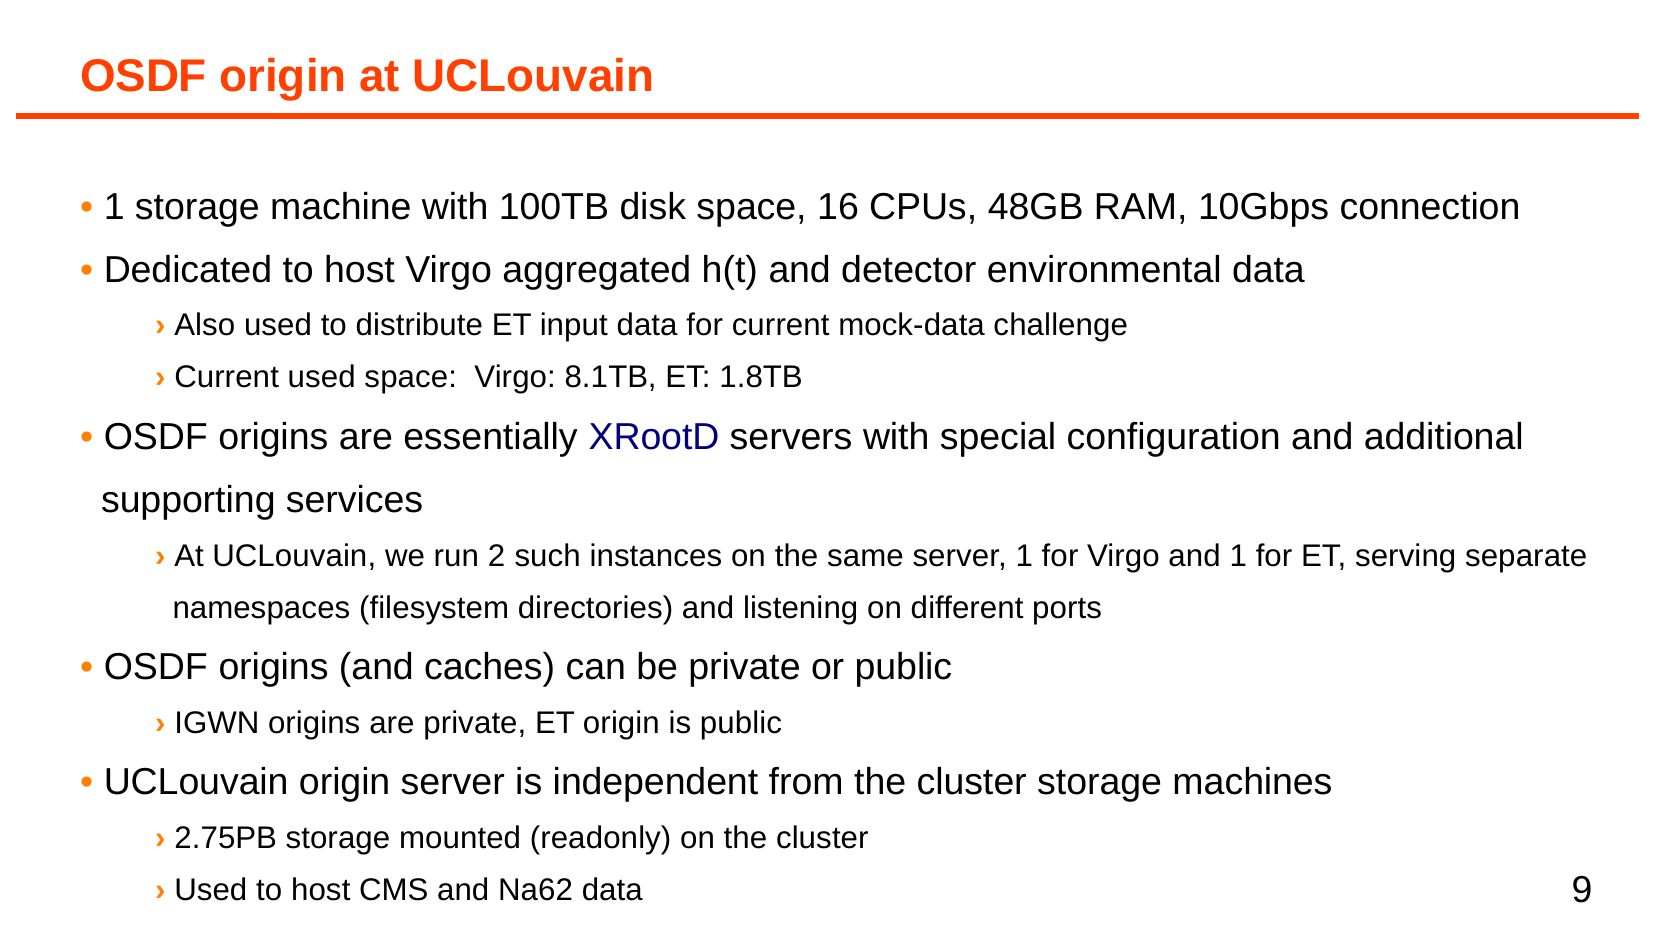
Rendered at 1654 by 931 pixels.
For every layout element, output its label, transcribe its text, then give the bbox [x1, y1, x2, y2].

text_box 9 [1556, 861, 1639, 919]
text_box OSDF origin at UCLouvain • 1 storage machine with 100TB disk space, 16 CPUs, 48GB RAM, 10Gbps connection • Dedicated to host Virgo aggregated h(t) and detector environmental data › Also used to distribute ET input data for current mock-data challenge › Current used space: Virgo: 8.1TB, ET: 1.8TB • OSDF origins are essentially XRootD servers with special configuration and additional supporting services › At UCLouvain, we run 2 such instances on the same server, 1 for Virgo and 1 for ET, serving separate namespaces (filesystem directories) and listening on different ports • OSDF origins (and caches) can be private or public › IGWN origins are private, ET origin is public • UCLouvain origin server is independent from the cluster storage machines › 2.75PB storage mounted (readonly) on the cluster › Used to host CMS and Na62 data [65, 119, 1605, 915]
text_box OSDF origin at UCLouvain • 1 storage machine with 100TB disk space, 16 CPUs, 48GB RAM, 10Gbps connection • Dedicated to host Virgo aggregated h(t) and detector environmental data › Also used to distribute ET input data for current mock-data challenge › Current used space: Virgo: 8.1TB, ET: 1.8TB • OSDF origins are essentially XRootD servers with special configuration and additional supporting services › At UCLouvain, we run 2 such instances on the same server, 1 for Virgo and 1 for ET, serving separate namespaces (filesystem directories) and listening on different ports • OSDF origins (and caches) can be private or public › IGWN origins are private, ET origin is public • UCLouvain origin server is independent from the cluster storage machines › 2.75PB storage mounted (readonly) on the cluster › Used to host CMS and Na62 data [65, 42, 1605, 113]
